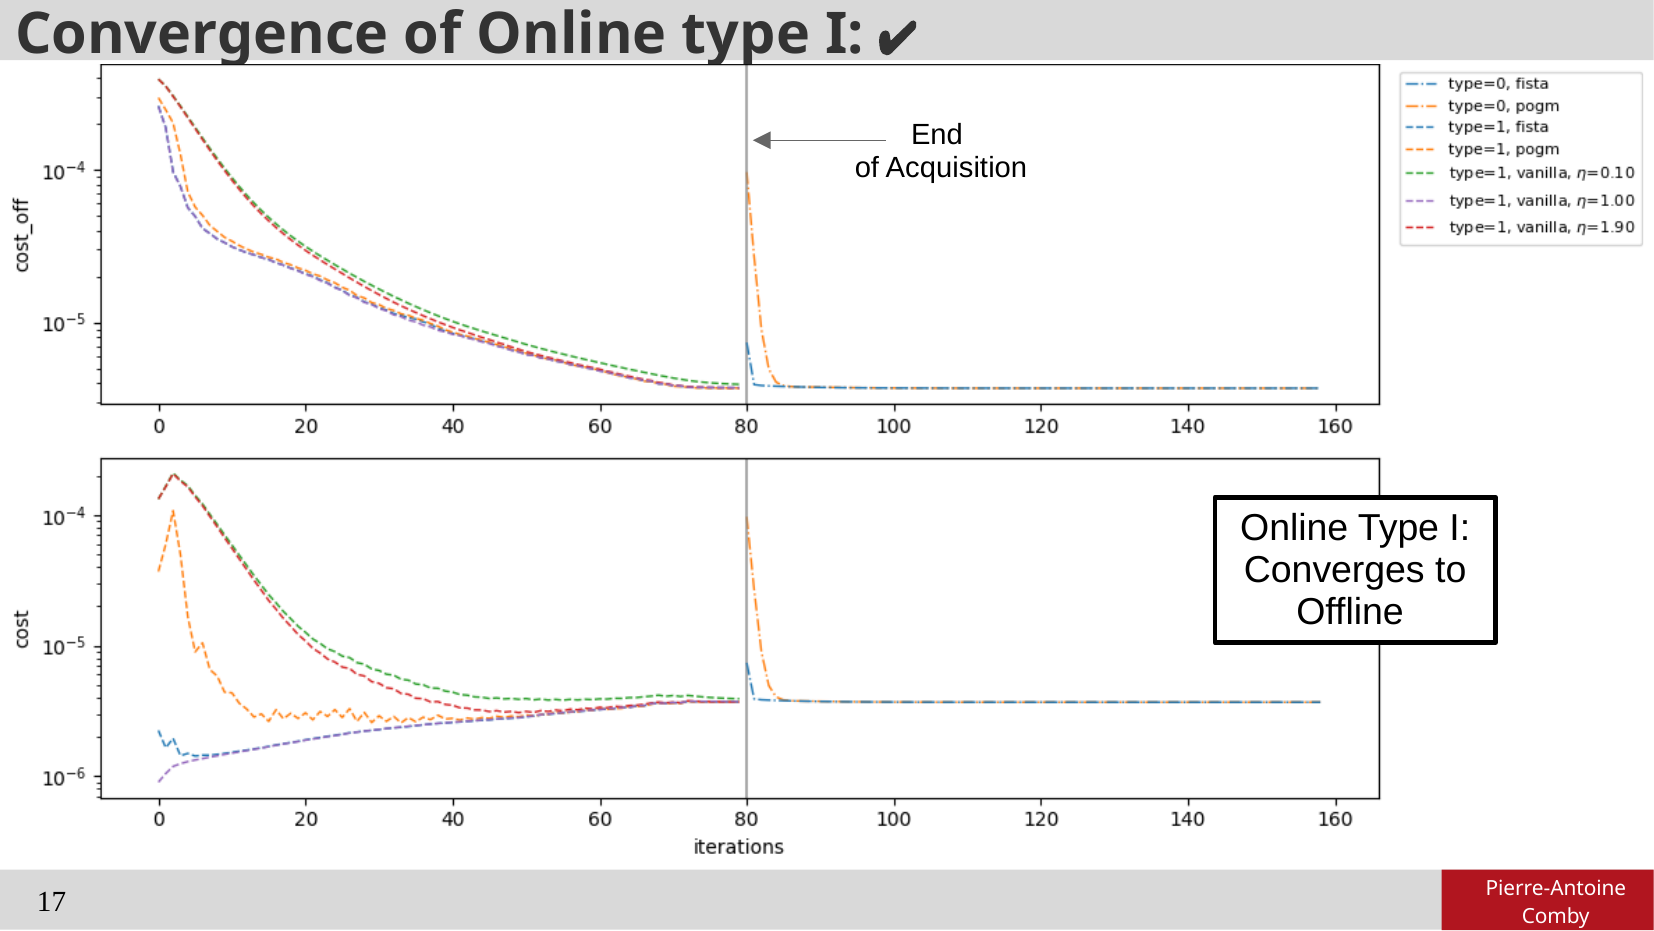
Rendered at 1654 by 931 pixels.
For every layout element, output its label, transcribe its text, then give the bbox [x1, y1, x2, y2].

text_box Online Type I: Converges to Offline [1215, 497, 1496, 643]
picture [6, 64, 1644, 857]
text_box End of Acquisition [782, 110, 1100, 191]
title Convergence of Online type I: ✔ [15, 0, 1504, 64]
